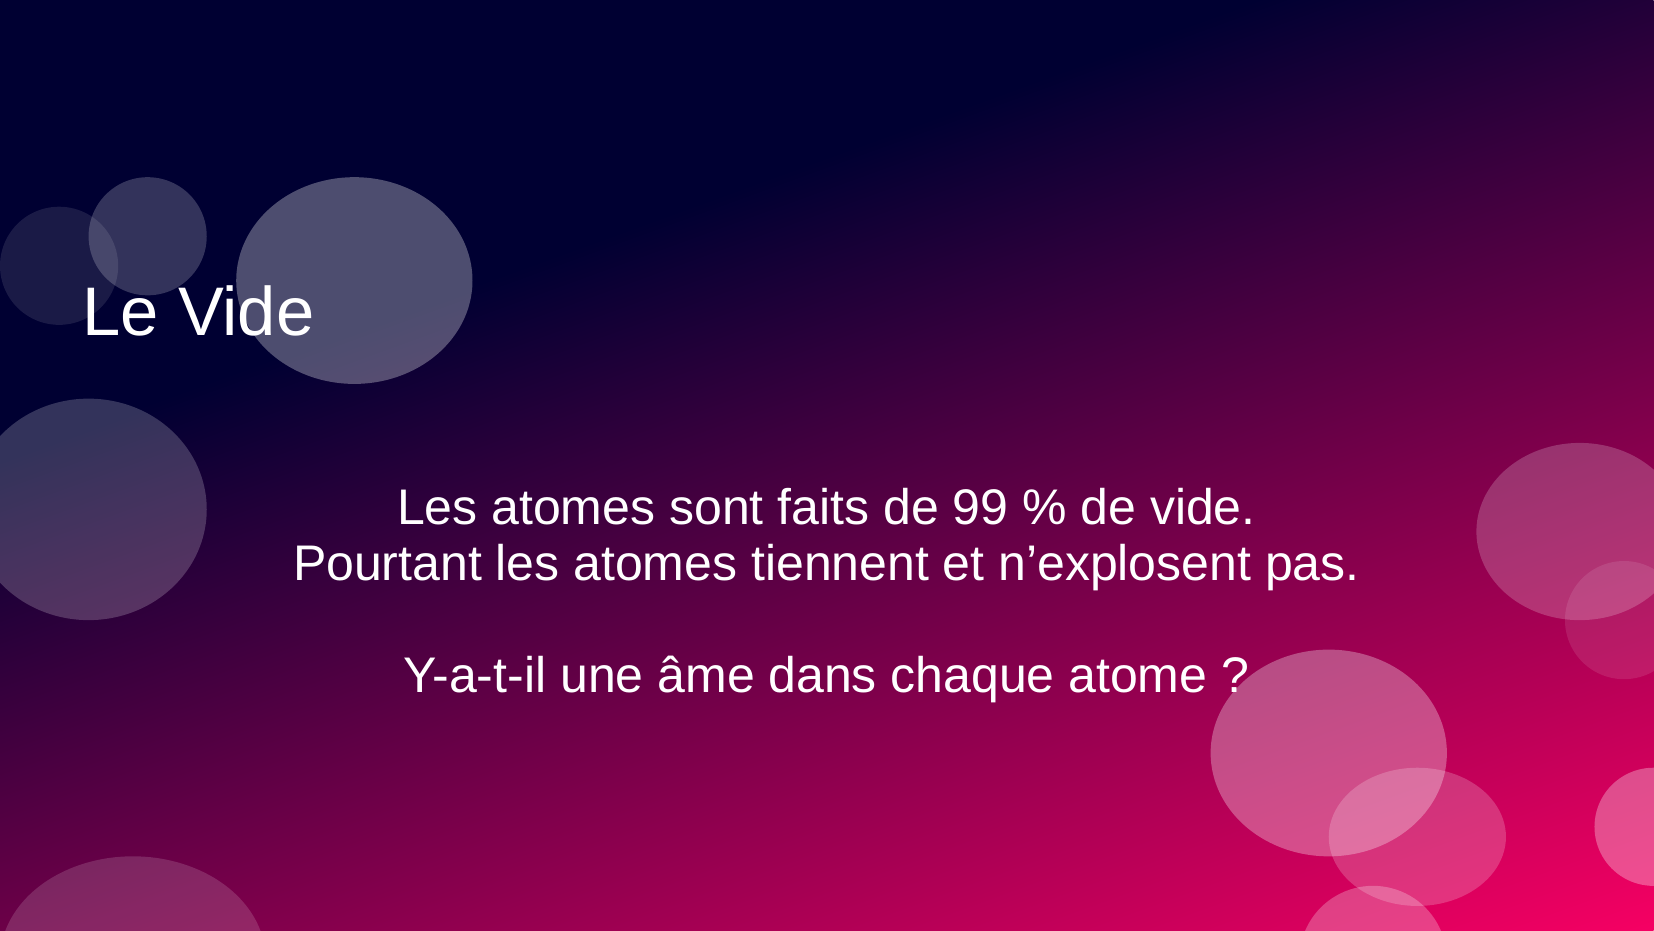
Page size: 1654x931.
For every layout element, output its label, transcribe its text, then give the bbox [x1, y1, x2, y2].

title Le Vide [82, 234, 1571, 390]
subtitle Les atomes sont faits de 99 % de vide. Pourtant les atomes tiennent et n’explosent pas. Y-a-t-il une âme dans chaque atome ? [82, 425, 1571, 758]
